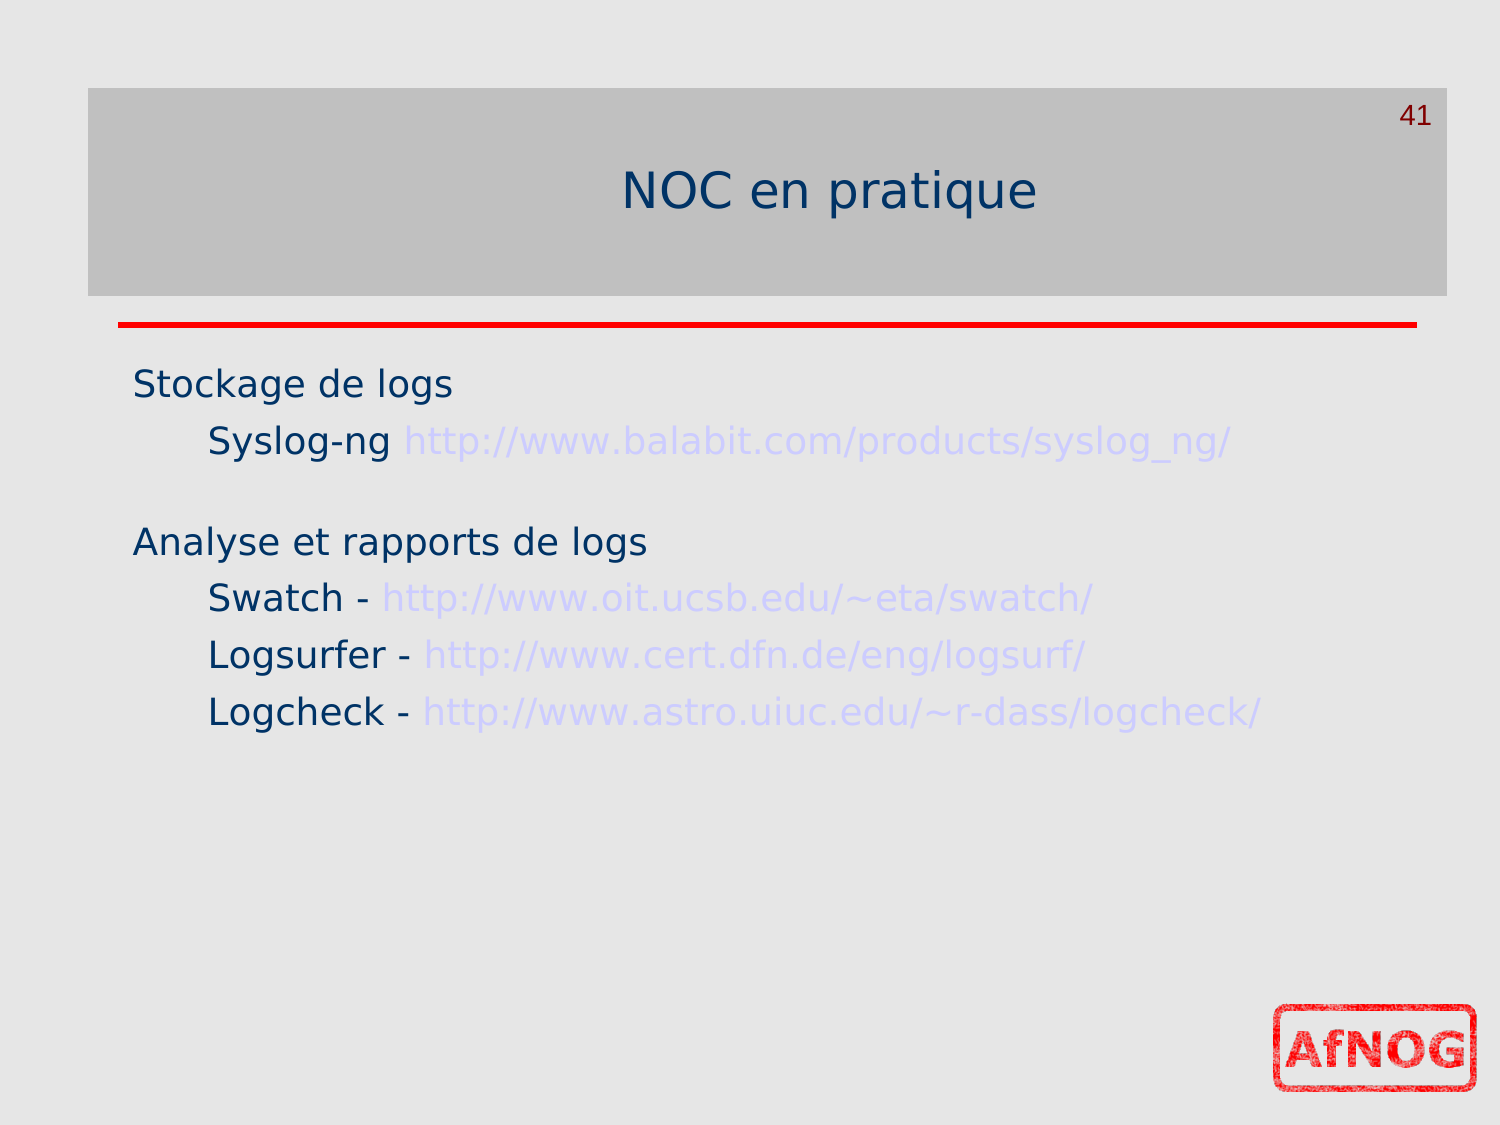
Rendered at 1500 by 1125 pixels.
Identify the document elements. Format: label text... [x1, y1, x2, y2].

title NOC en pratique [225, 99, 1436, 288]
picture [1273, 1003, 1477, 1092]
list Stockage de logs Syslog-ng http://www.balabit.com/products/syslog_ng/ Analyse et rapports de logs Swatch - http://www.oit.ucsb.edu/~eta/swatch/ Logsurfer - http://www.cert.dfn.de/eng/logsurf/ Logcheck - http://www.astro.uiuc.edu/~r-dass/logcheck/ [132, 363, 1439, 1037]
